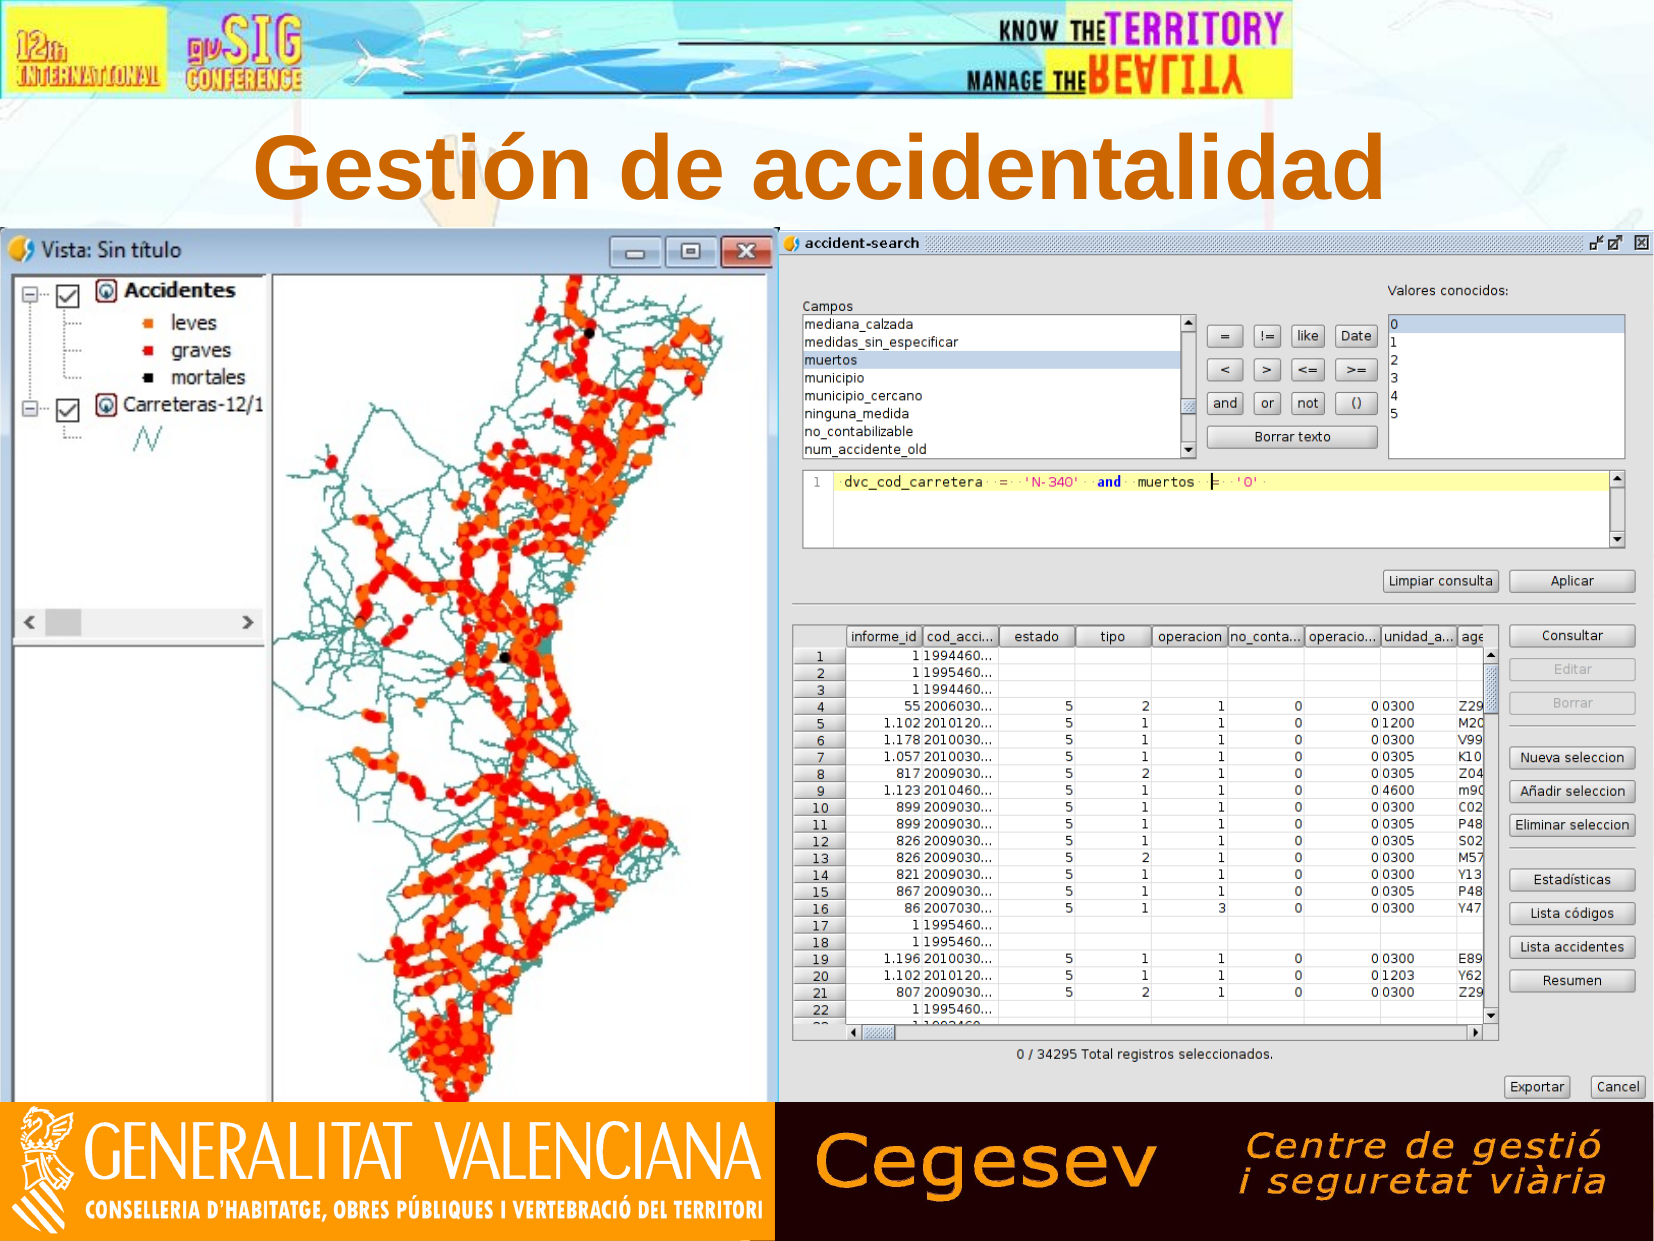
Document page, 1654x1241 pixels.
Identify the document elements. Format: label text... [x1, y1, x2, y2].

title Gestión de accidentalidad [47, 64, 1595, 230]
picture [0, 0, 1654, 1241]
